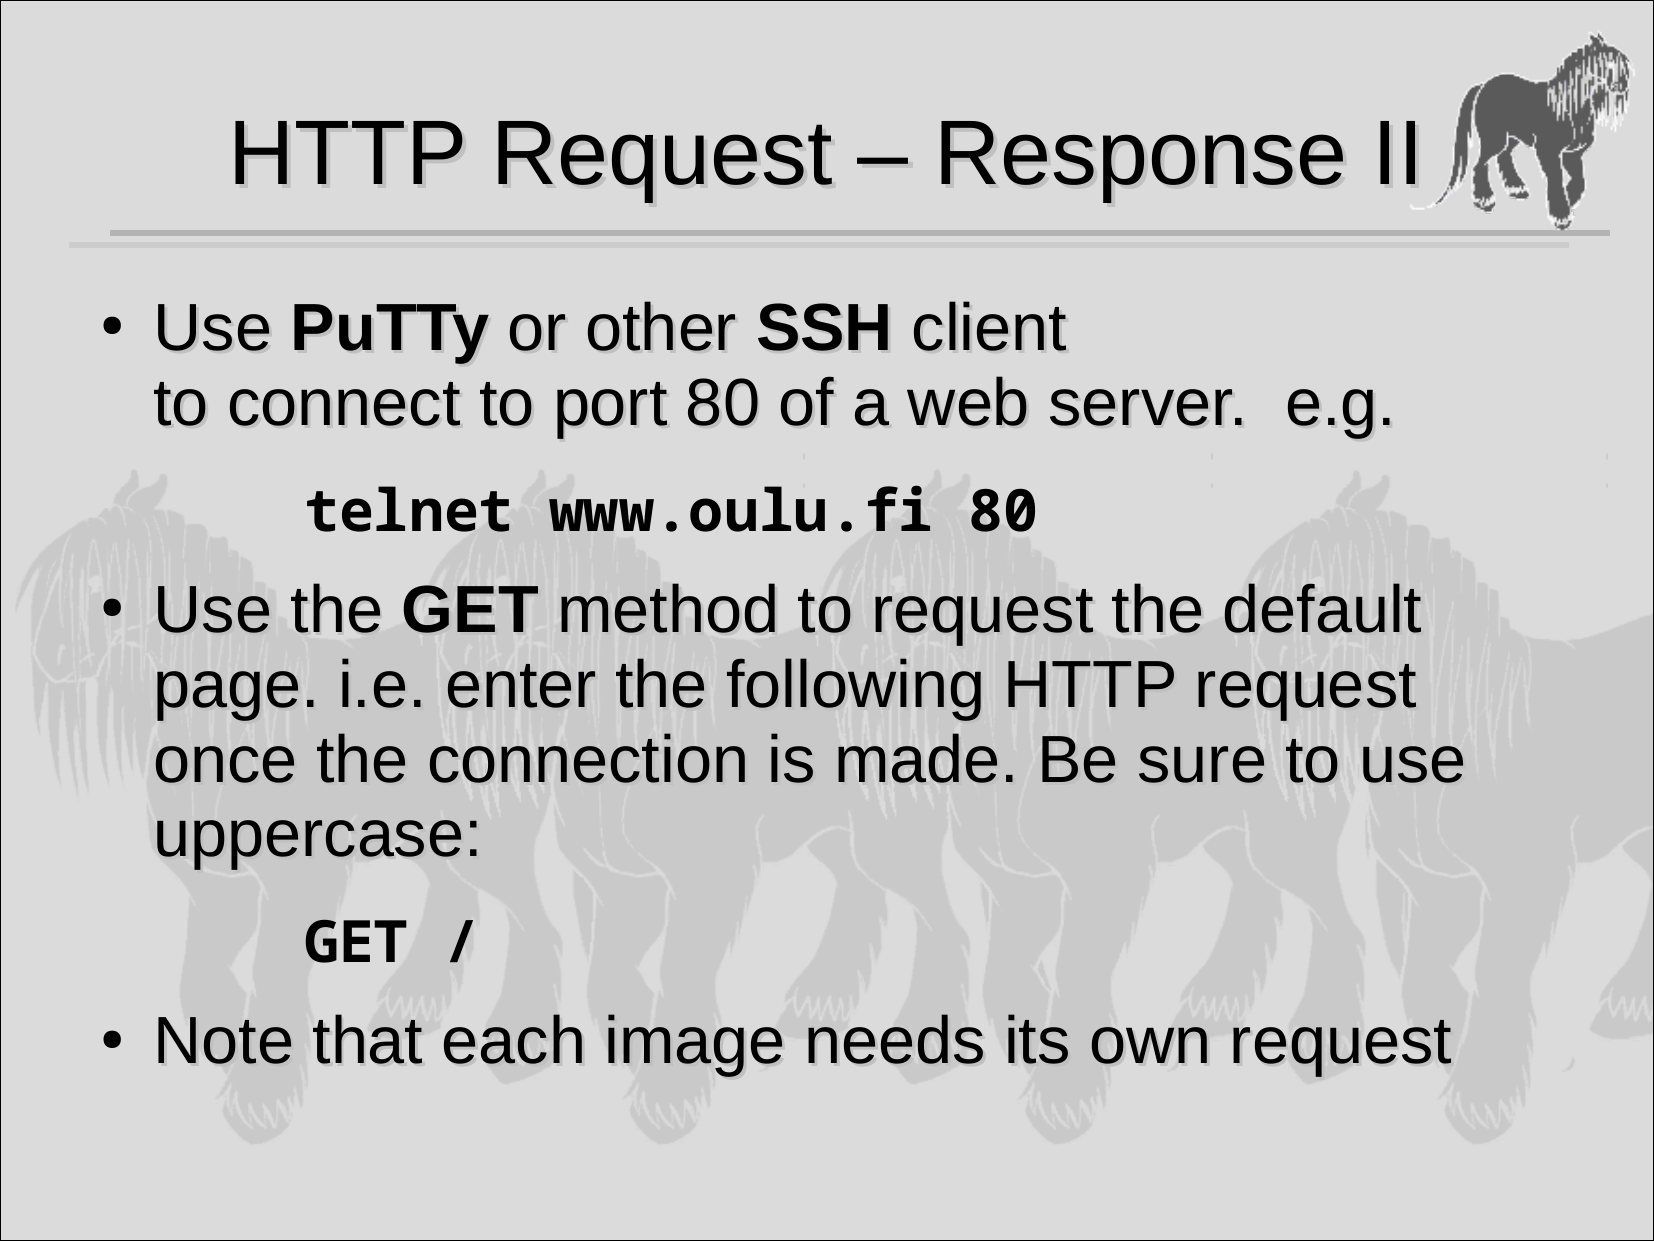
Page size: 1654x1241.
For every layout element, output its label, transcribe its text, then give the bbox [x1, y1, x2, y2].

list Use PuTTy or other SSH client to connect to port 80 of a web server. e.g. telnet www.oulu.fi 80 Use the GET method to request the default page. i.e. enter the following HTTP request once the connection is made. Be sure to use uppercase: GET / Note that each image needs its own request [82, 290, 1571, 1122]
picture [1401, 25, 1639, 236]
title HTTP Request – Response II [82, 49, 1571, 257]
